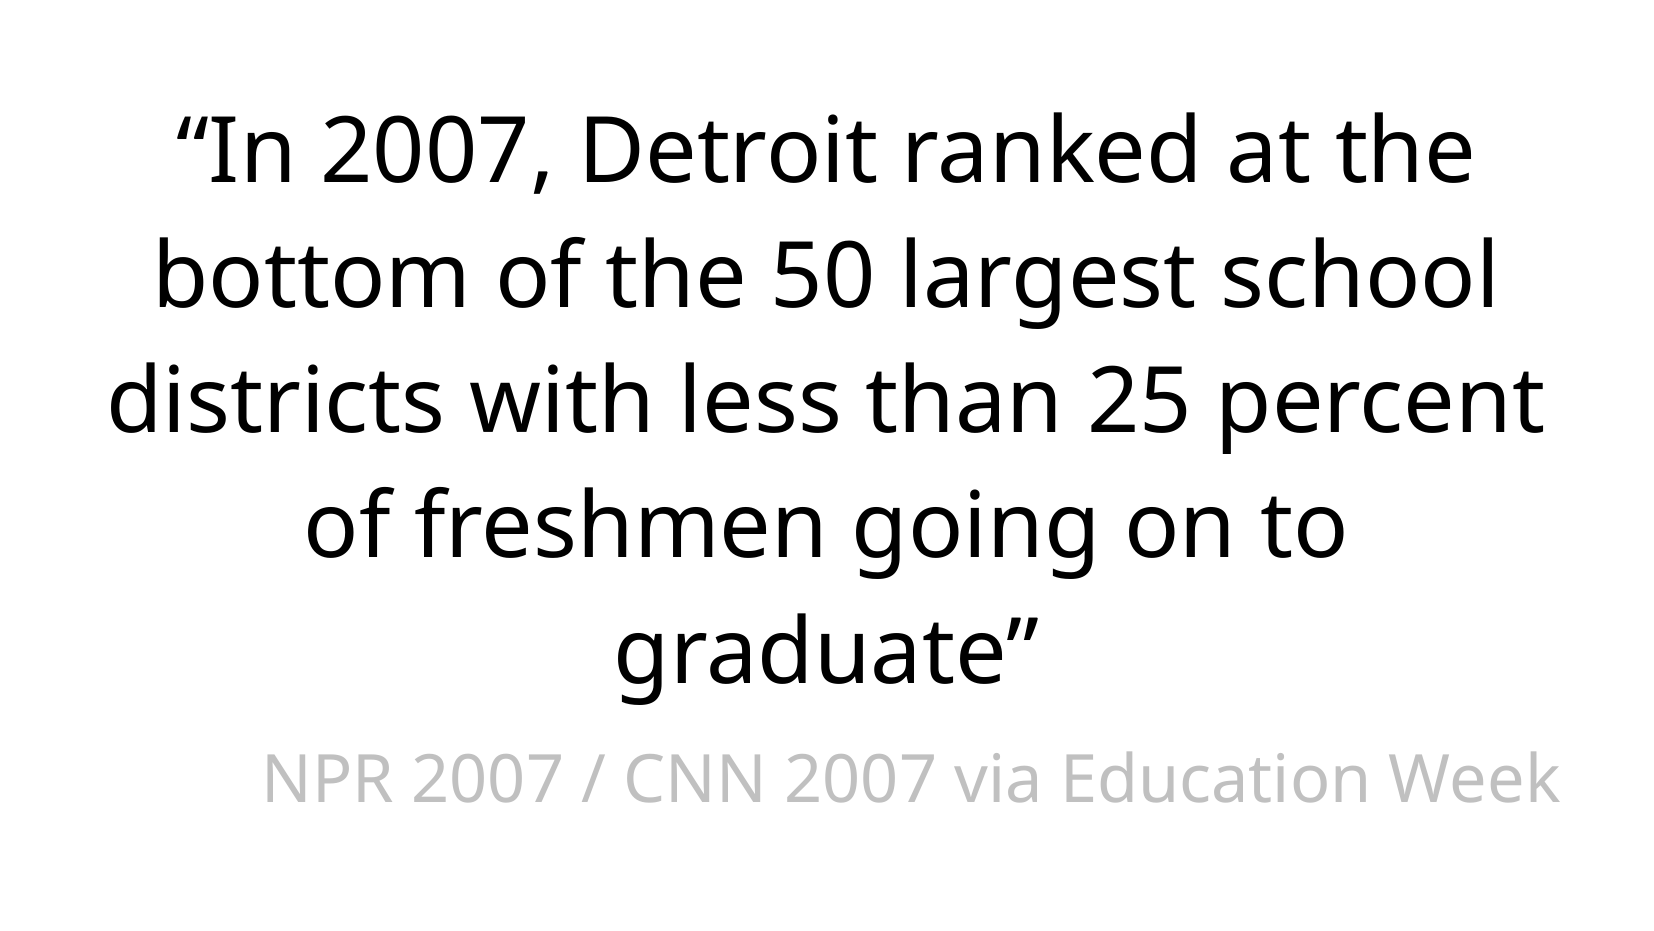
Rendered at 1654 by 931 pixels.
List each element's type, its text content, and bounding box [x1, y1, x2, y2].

text_box NPR 2007 / CNN 2007 via Education Week [75, 715, 1577, 839]
subtitle “In 2007, Detroit ranked at the bottom of the 50 largest school districts with less than 25 percent of freshmen going on to graduate” [82, 0, 1571, 715]
